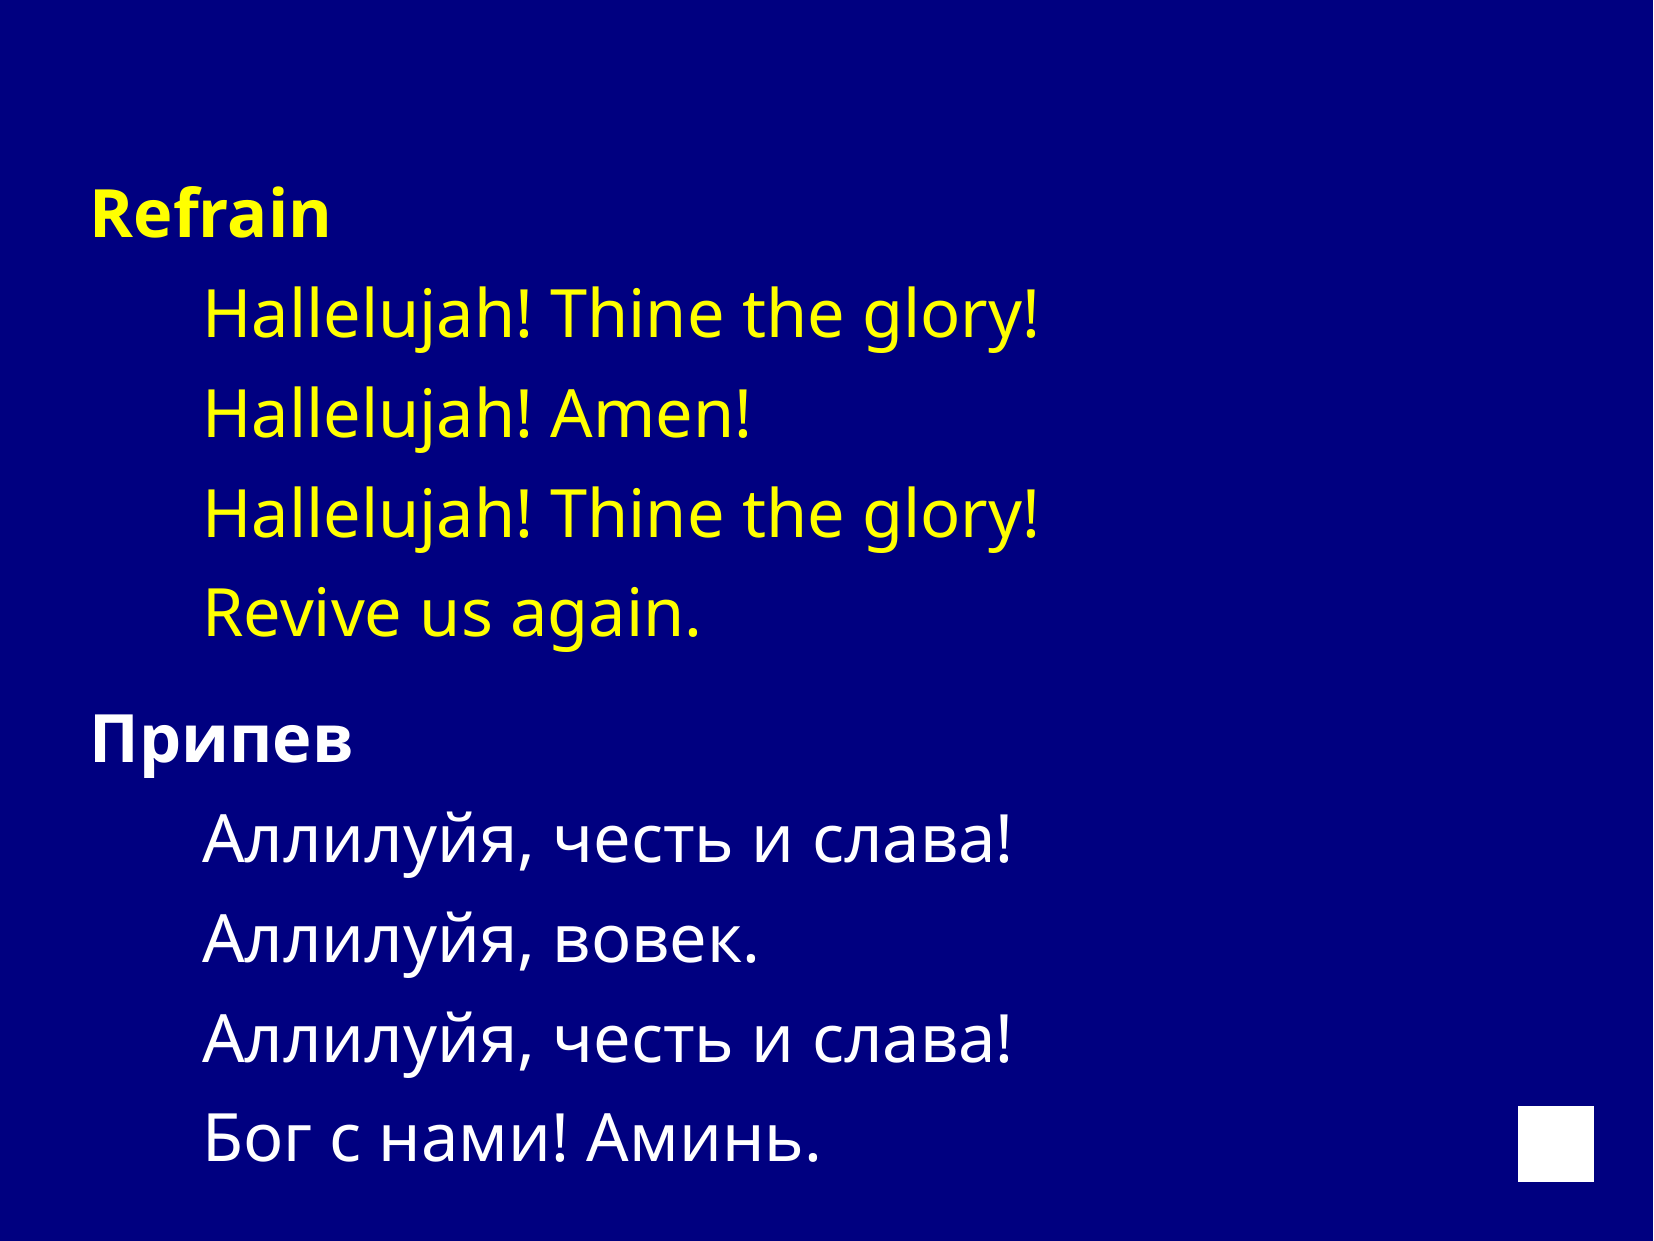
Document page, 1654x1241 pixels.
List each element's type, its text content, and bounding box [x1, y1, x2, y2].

text_box Припев Аллилуйя, честь и слава! Аллилуйя, вовек. Аллилуйя, честь и слава! Бог с нами! Аминь. [75, 675, 1576, 1163]
text_box Refrain Hallelujah! Thine the glory! Hallelujah! Amen! Hallelujah! Thine the glory! Revive us again. [75, 150, 1576, 638]
text_box [1518, 1106, 1594, 1182]
